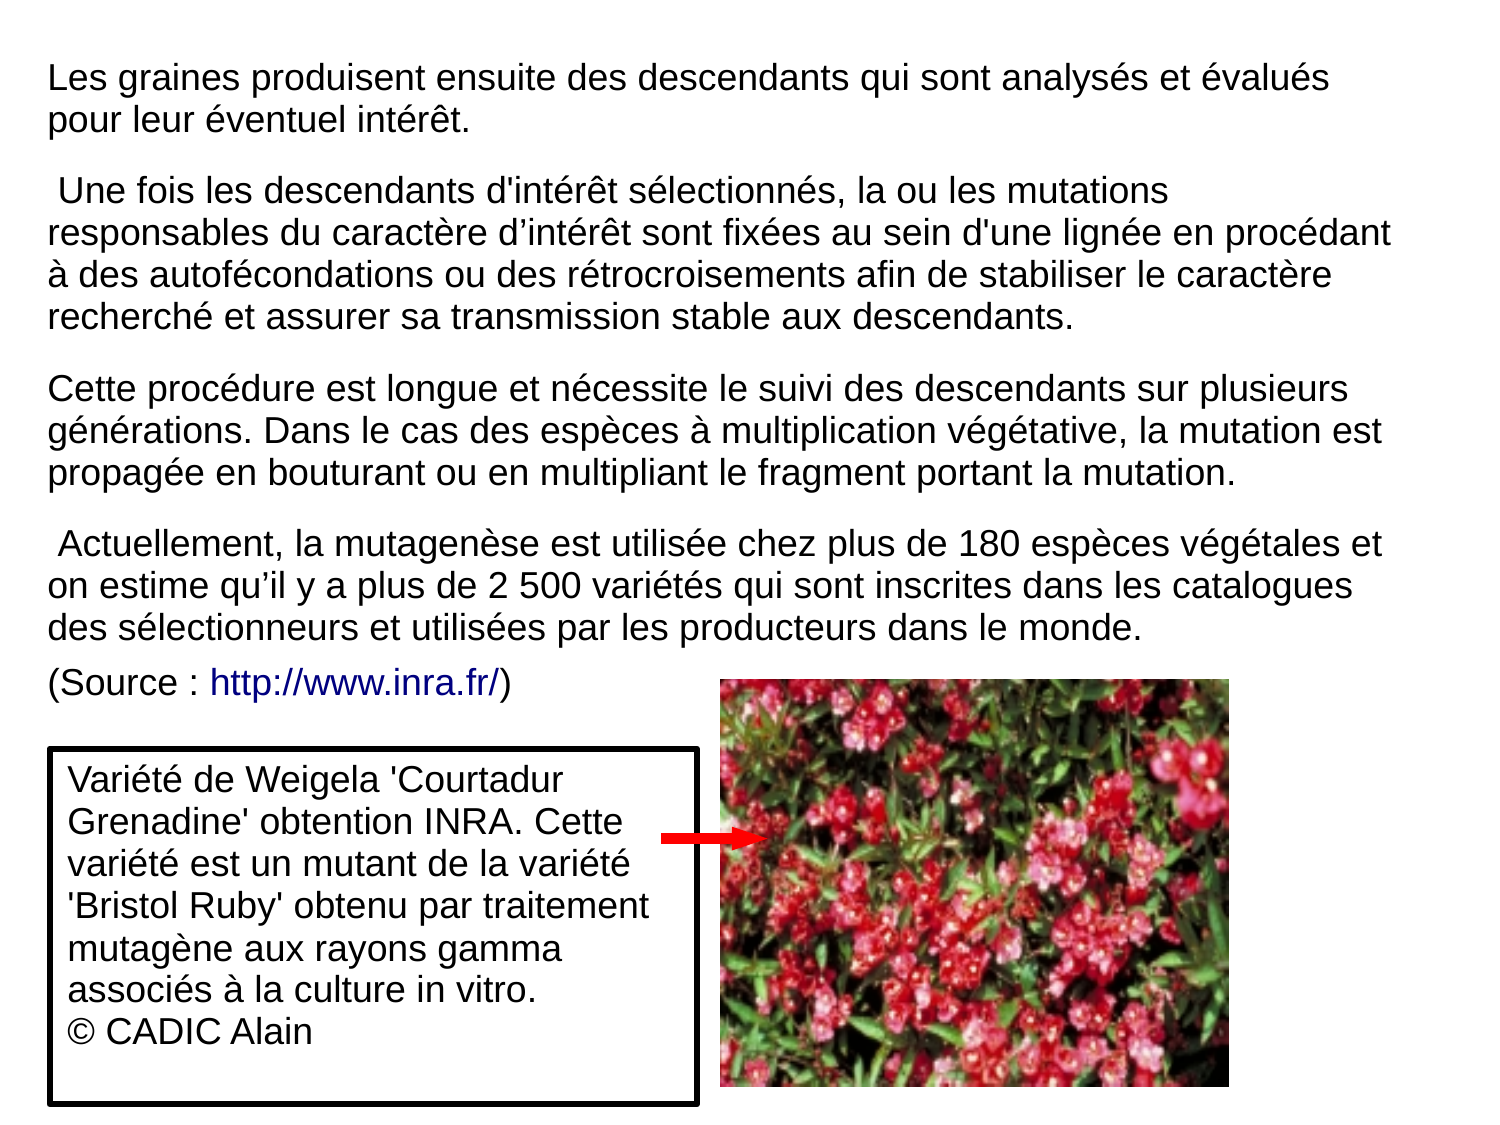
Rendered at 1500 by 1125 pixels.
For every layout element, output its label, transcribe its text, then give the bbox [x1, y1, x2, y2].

text_box (Source : http://www.inra.fr/) [47, 661, 540, 719]
list Les graines produisent ensuite des descendants qui sont analysés et évalués pour leur éventuel intérêt. Une fois les descendants d'intérêt sélectionnés, la ou les mutations responsables du caractère d’intérêt sont fixées au sein d'une lignée en procédant à des autofécondations ou des rétrocroisements afin de stabiliser le caractère recherché et assurer sa transmission stable aux descendants. Cette procédure est longue et nécessite le suivi des descendants sur plusieurs générations. Dans le cas des espèces à multiplication végétative, la mutation est propagée en bouturant ou en multipliant le fragment portant la mutation. Actuellement, la mutagenèse est utilisée chez plus de 180 espèces végétales et on estime qu’il y a plus de 2 500 variétés qui sont inscrites dans les catalogues des sélectionneurs et utilisées par les producteurs dans le monde. [47, 56, 1398, 709]
text_box Variété de Weigela 'Courtadur Grenadine' obtention INRA. Cette variété est un mutant de la variété 'Bristol Ruby' obtenu par traitement mutagène aux rayons gamma associés à la culture in vitro. © CADIC Alain [49, 748, 697, 1105]
picture [720, 679, 1229, 1087]
